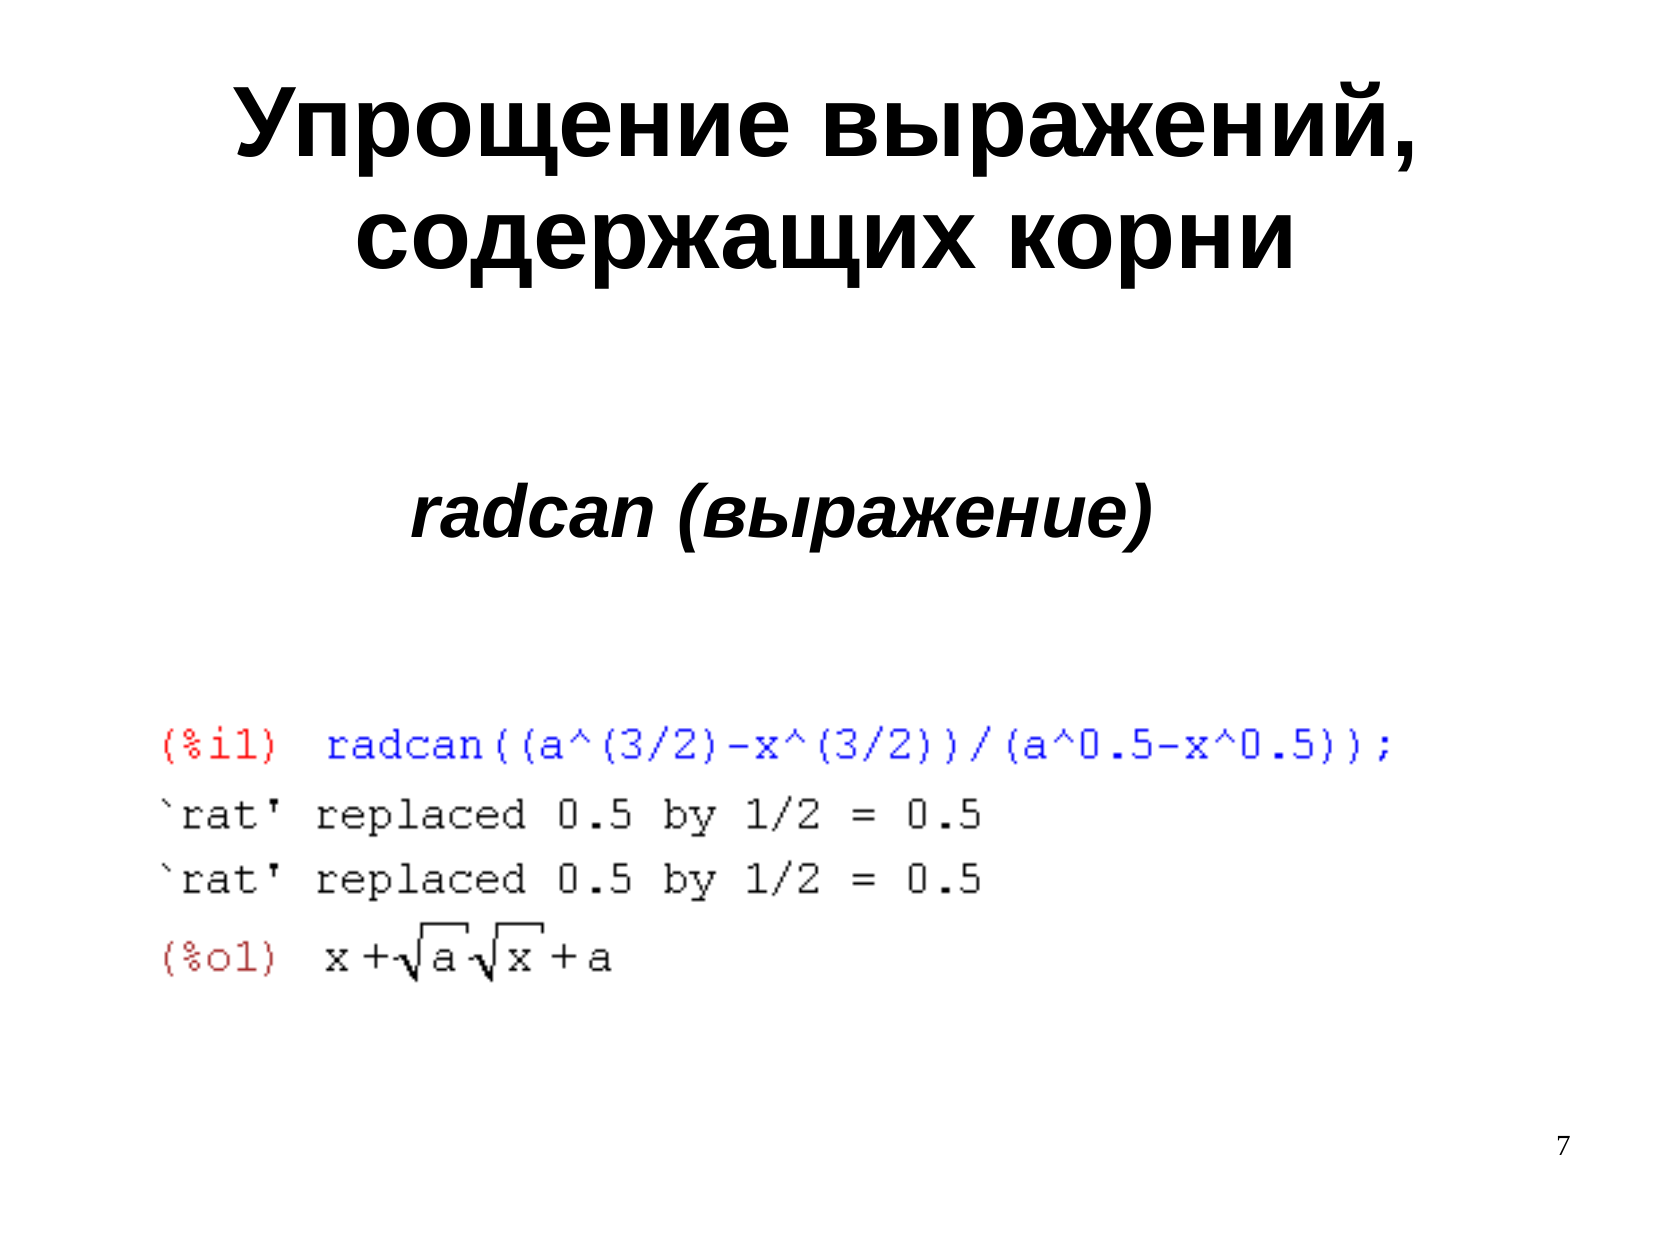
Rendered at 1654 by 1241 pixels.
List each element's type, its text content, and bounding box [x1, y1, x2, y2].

text_box radcan (выражение) [236, 462, 1329, 562]
text_box Упрощение выражений, содержащих корни [29, 59, 1625, 298]
picture [147, 649, 1418, 1004]
